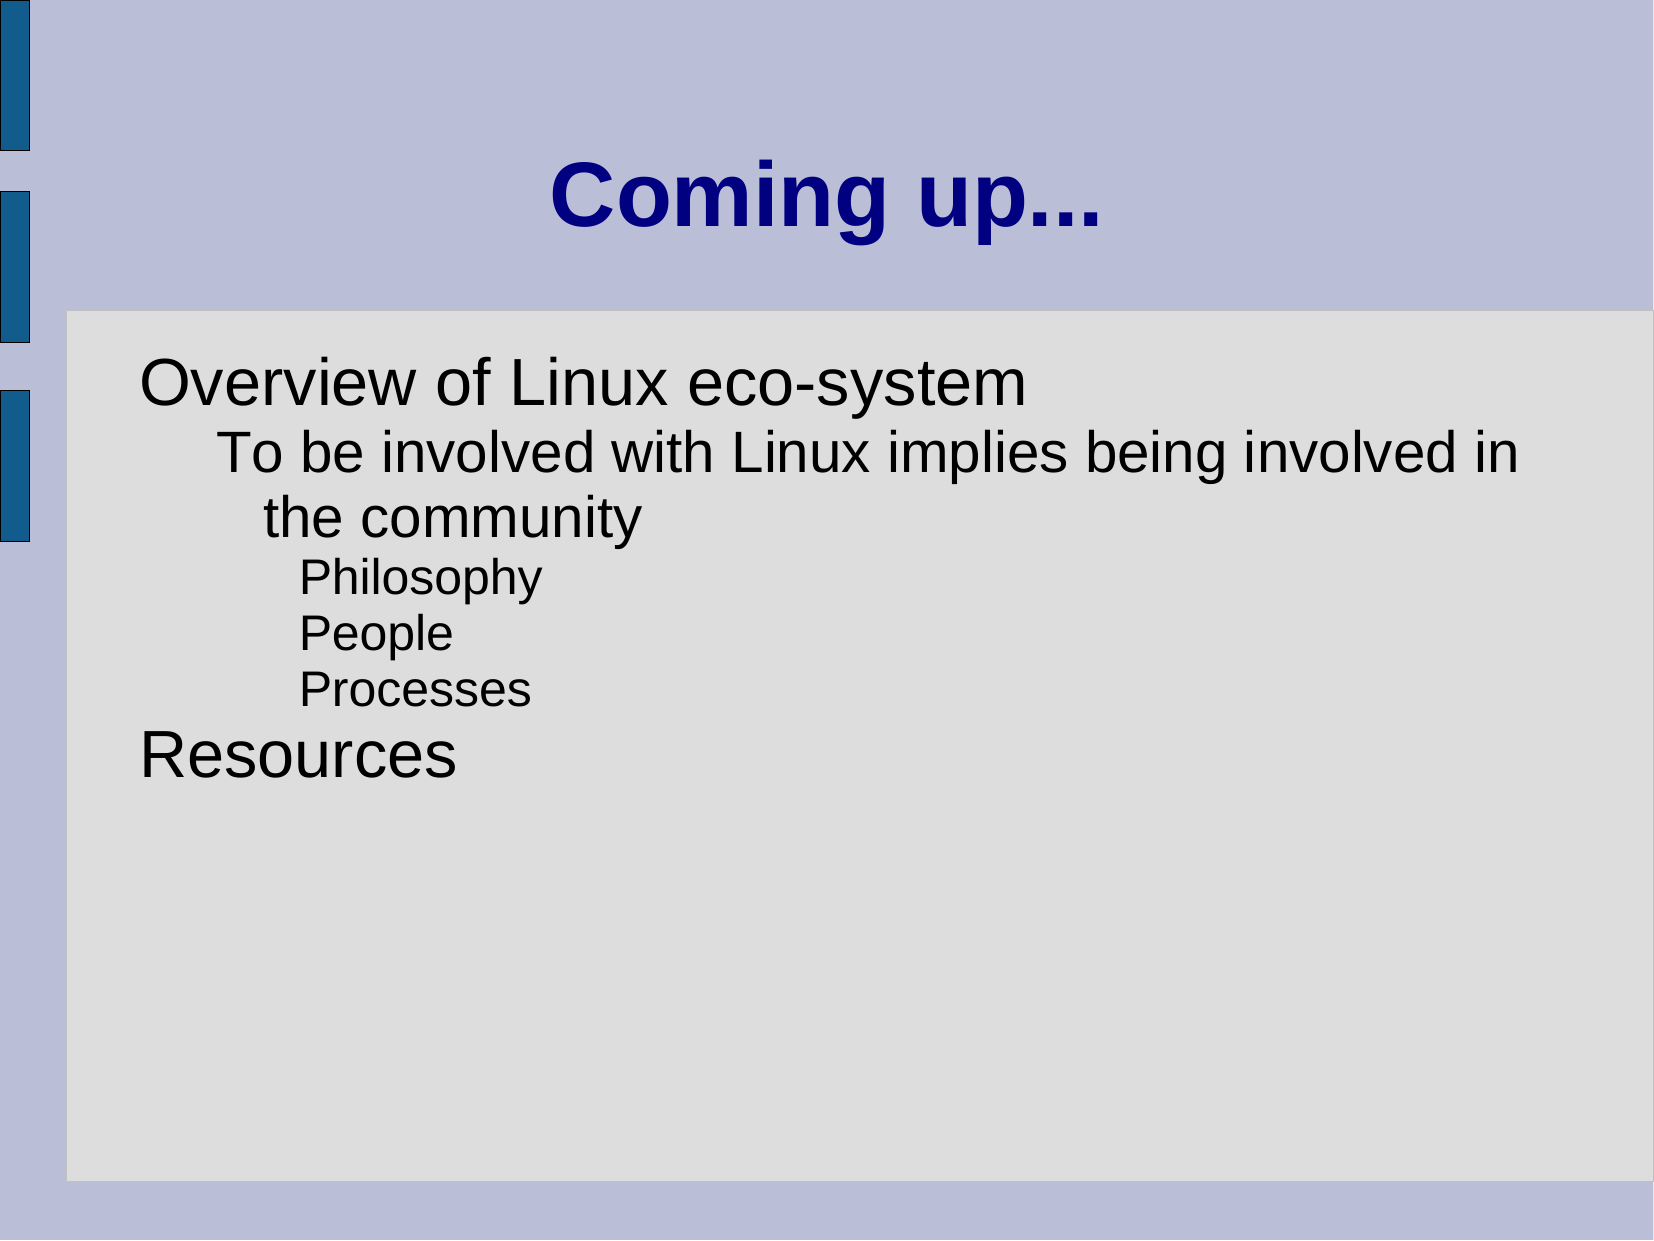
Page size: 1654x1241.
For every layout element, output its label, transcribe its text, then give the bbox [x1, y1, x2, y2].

list Overview of Linux eco-system To be involved with Linux implies being involved in the community Philosophy People Processes Resources [121, 344, 1534, 1112]
title Coming up... [121, 91, 1534, 299]
